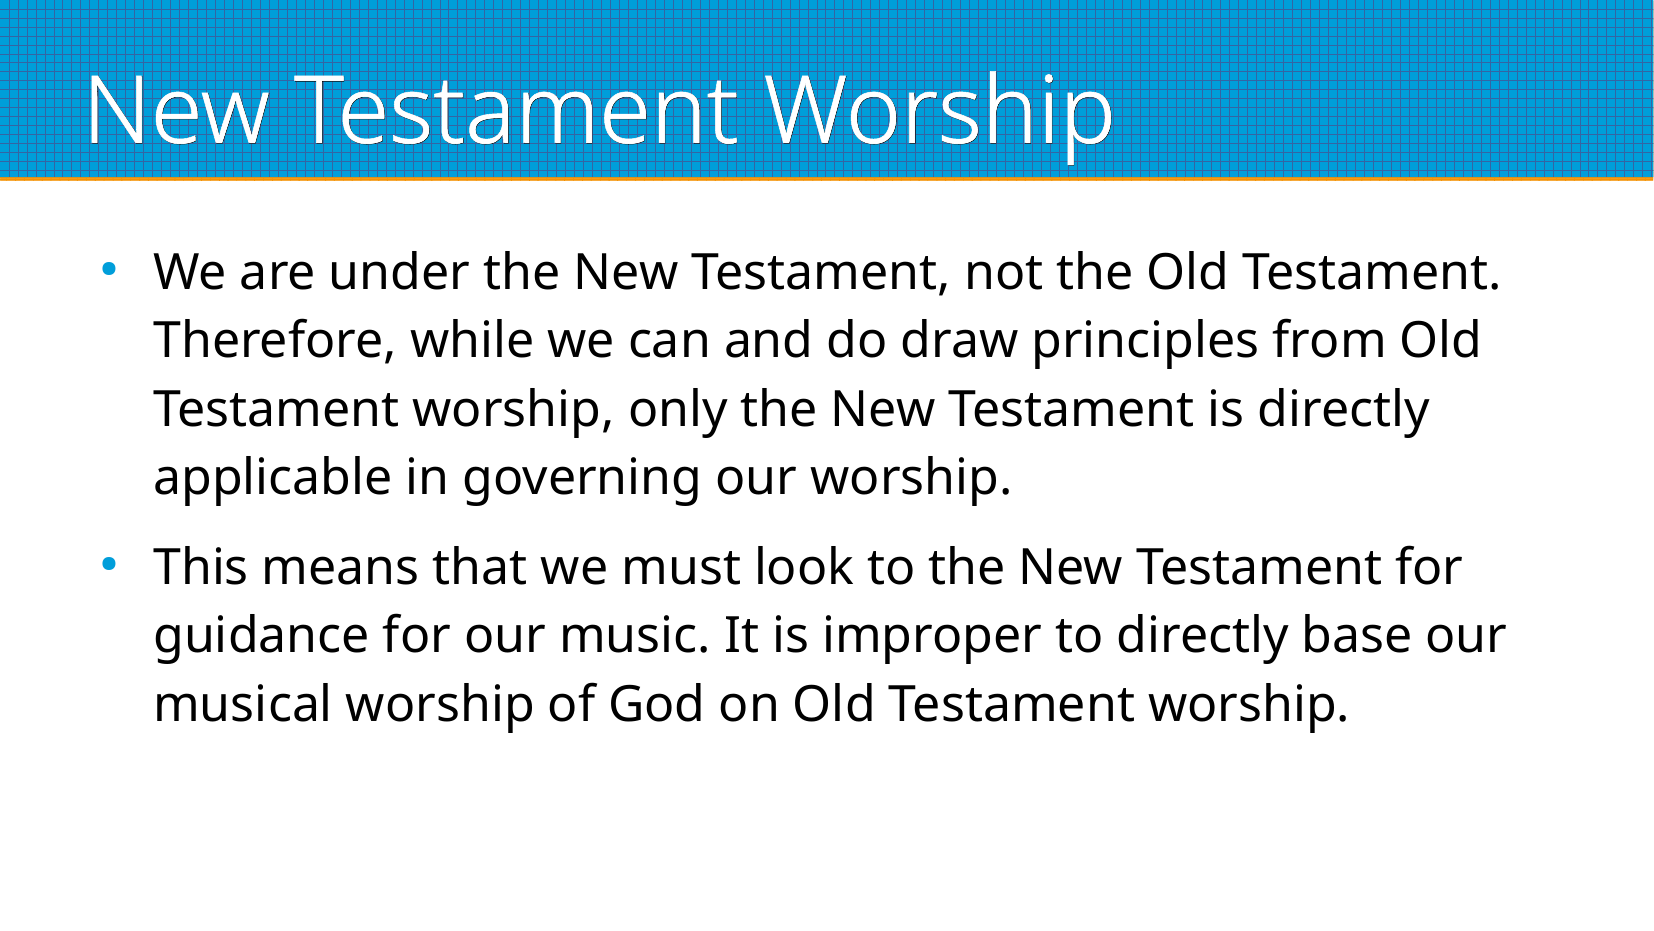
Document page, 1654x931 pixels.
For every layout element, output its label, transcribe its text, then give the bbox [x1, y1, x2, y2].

list We are under the New Testament, not the Old Testament. Therefore, while we can and do draw principles from Old Testament worship, only the New Testament is directly applicable in governing our worship. This means that we must look to the New Testament for guidance for our music. It is improper to directly base our musical worship of God on Old Testament worship. [82, 236, 1563, 901]
title New Testament Worship [82, 14, 1571, 171]
